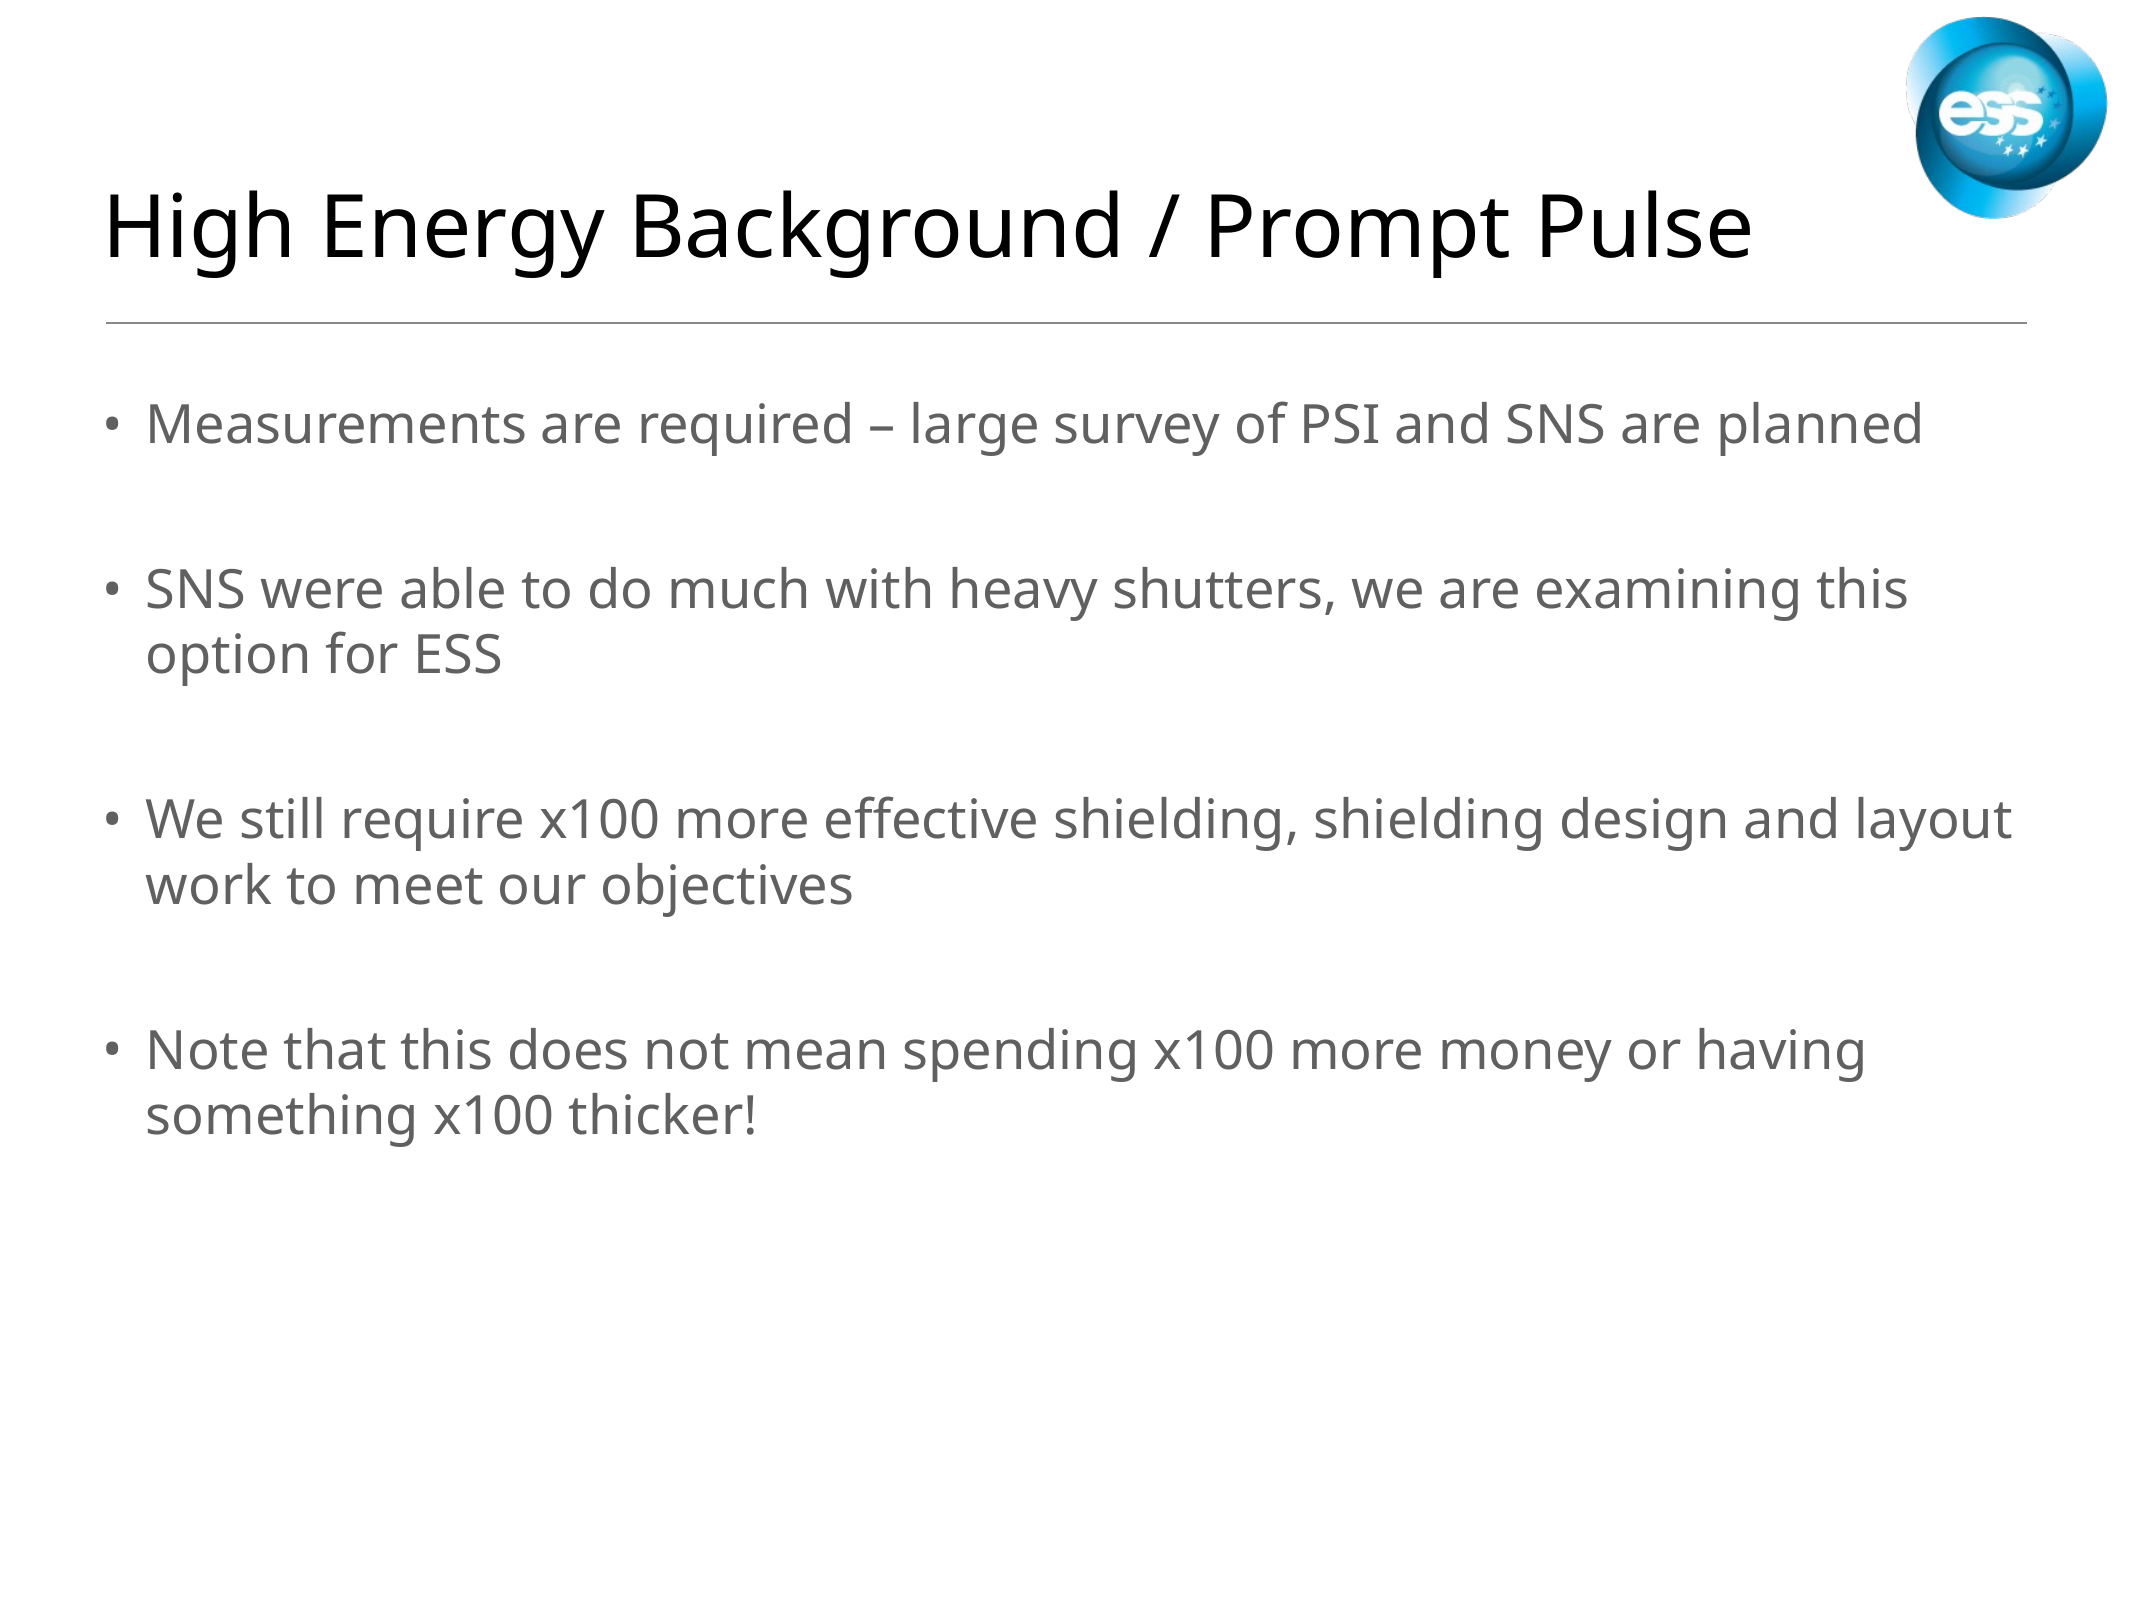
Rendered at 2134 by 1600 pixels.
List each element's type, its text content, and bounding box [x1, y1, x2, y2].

picture [2049, 119, 2060, 129]
picture [2040, 135, 2046, 147]
picture [1905, 16, 2108, 219]
title High Energy Background / Prompt Pulse [93, 54, 2040, 284]
list Measurements are required – large survey of PSI and SNS are planned SNS were able to do much with heavy shutters, we are examining this option for ESS We still require x100 more effective shielding, shielding design and layout work to meet our objectives Note that this does not mean spending x100 more money or having something x100 thicker! [93, 381, 2040, 1459]
picture [2054, 70, 2061, 81]
picture [2040, 67, 2052, 130]
